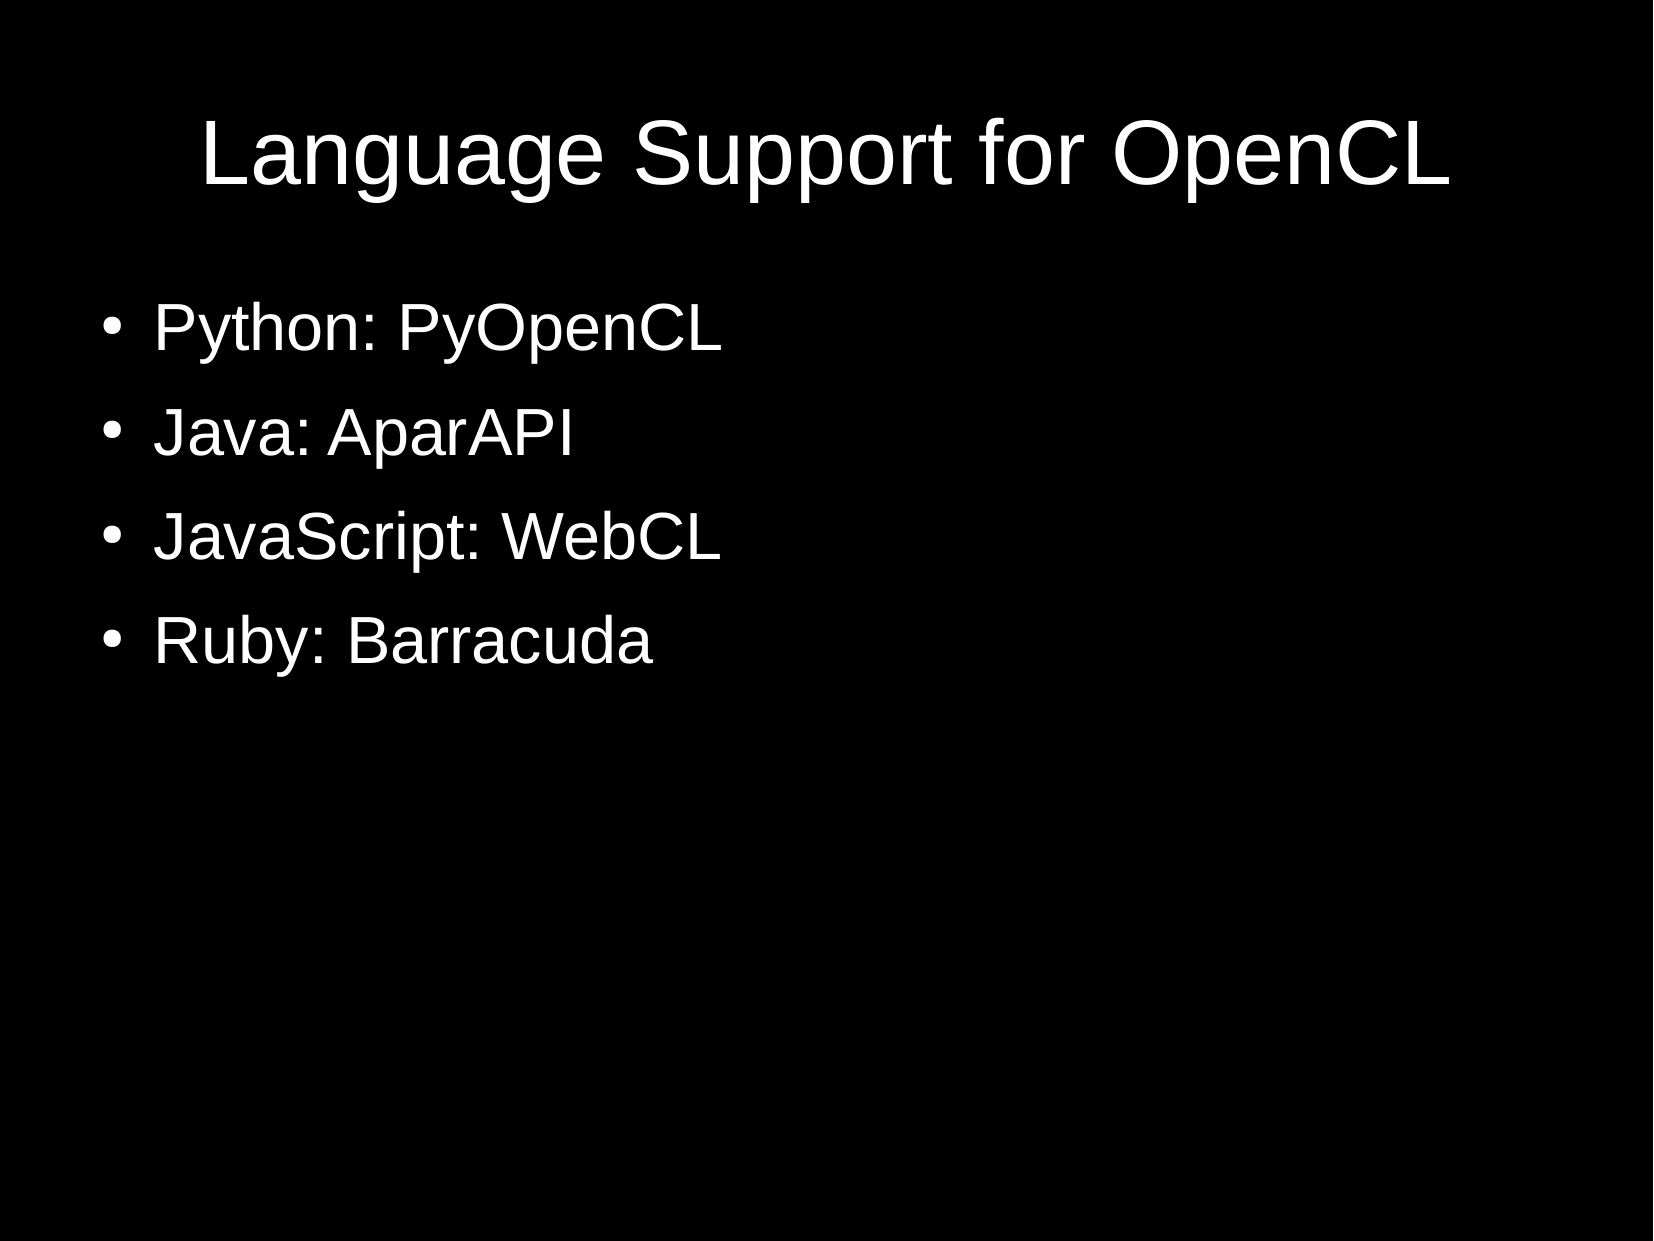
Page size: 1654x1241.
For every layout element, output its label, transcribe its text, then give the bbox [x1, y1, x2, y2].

title Language Support for OpenCL [82, 49, 1571, 257]
list Python: PyOpenCL Java: AparAPI JavaScript: WebCL Ruby: Barracuda [82, 290, 1571, 1010]
